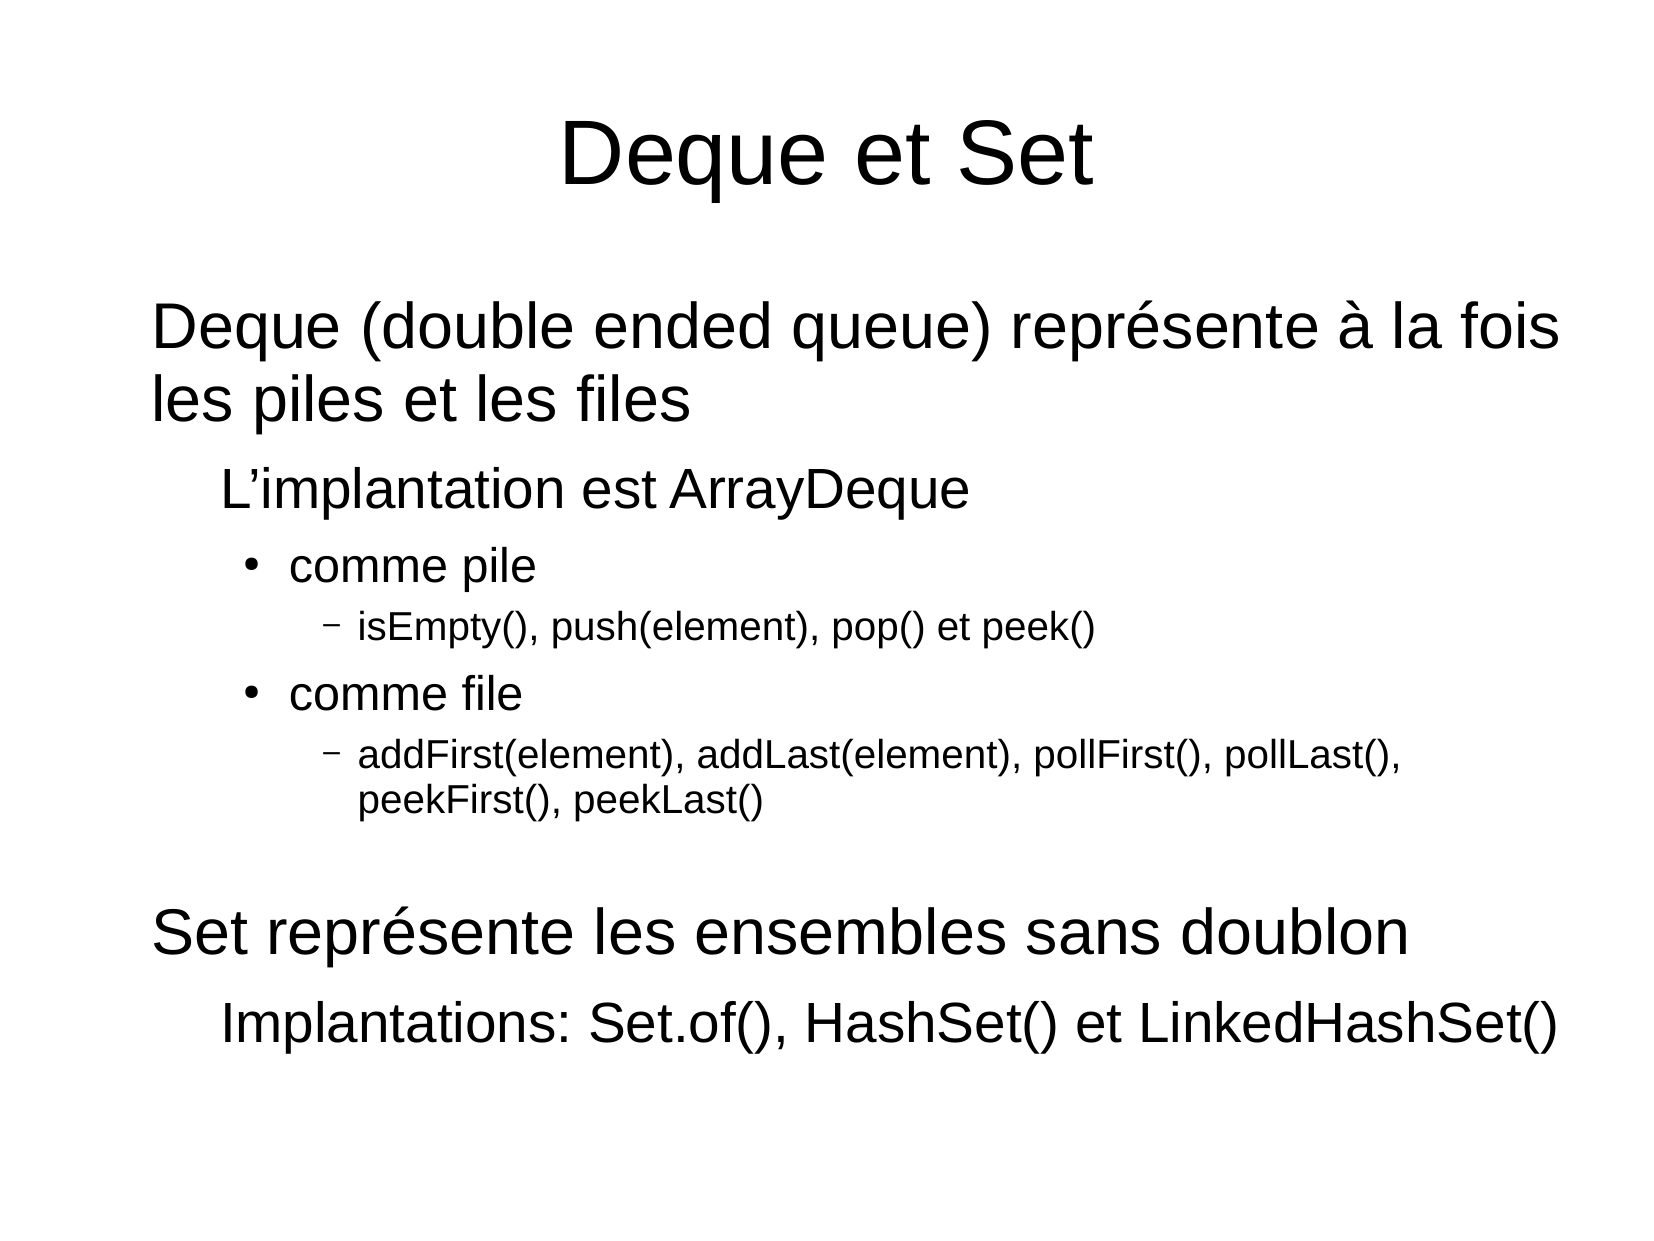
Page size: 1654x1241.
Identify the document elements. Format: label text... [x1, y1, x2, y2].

list Deque (double ended queue) représente à la fois les piles et les files L’implantation est ArrayDeque comme pile isEmpty(), push(element), pop() et peek() comme file addFirst(element), addLast(element), pollFirst(), pollLast(), peekFirst(), peekLast() Set représente les ensembles sans doublon Implantations: Set.of(), HashSet() et LinkedHashSet() [82, 290, 1571, 1156]
title Deque et Set [82, 49, 1571, 257]
